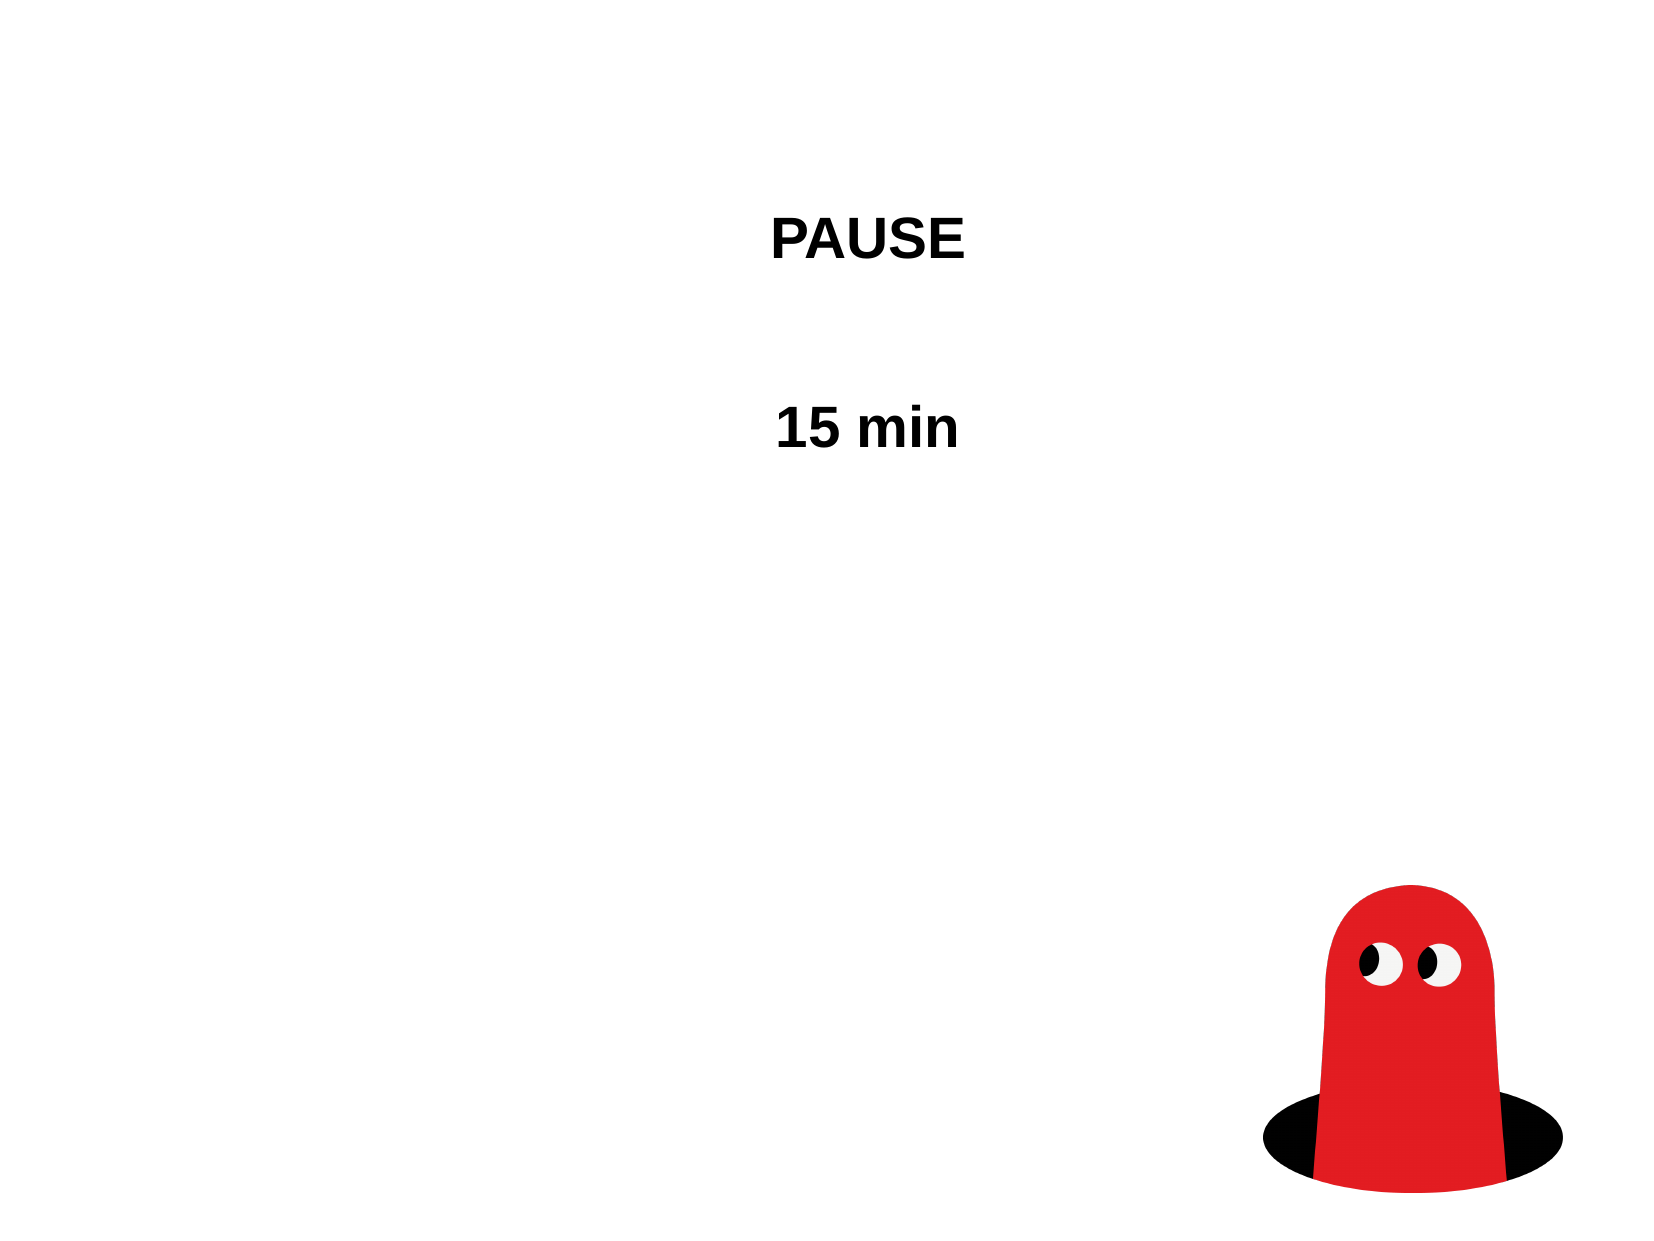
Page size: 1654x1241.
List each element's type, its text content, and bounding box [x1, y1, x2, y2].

list PAUSE 15 min [82, 206, 1583, 535]
picture [1263, 885, 1563, 1193]
